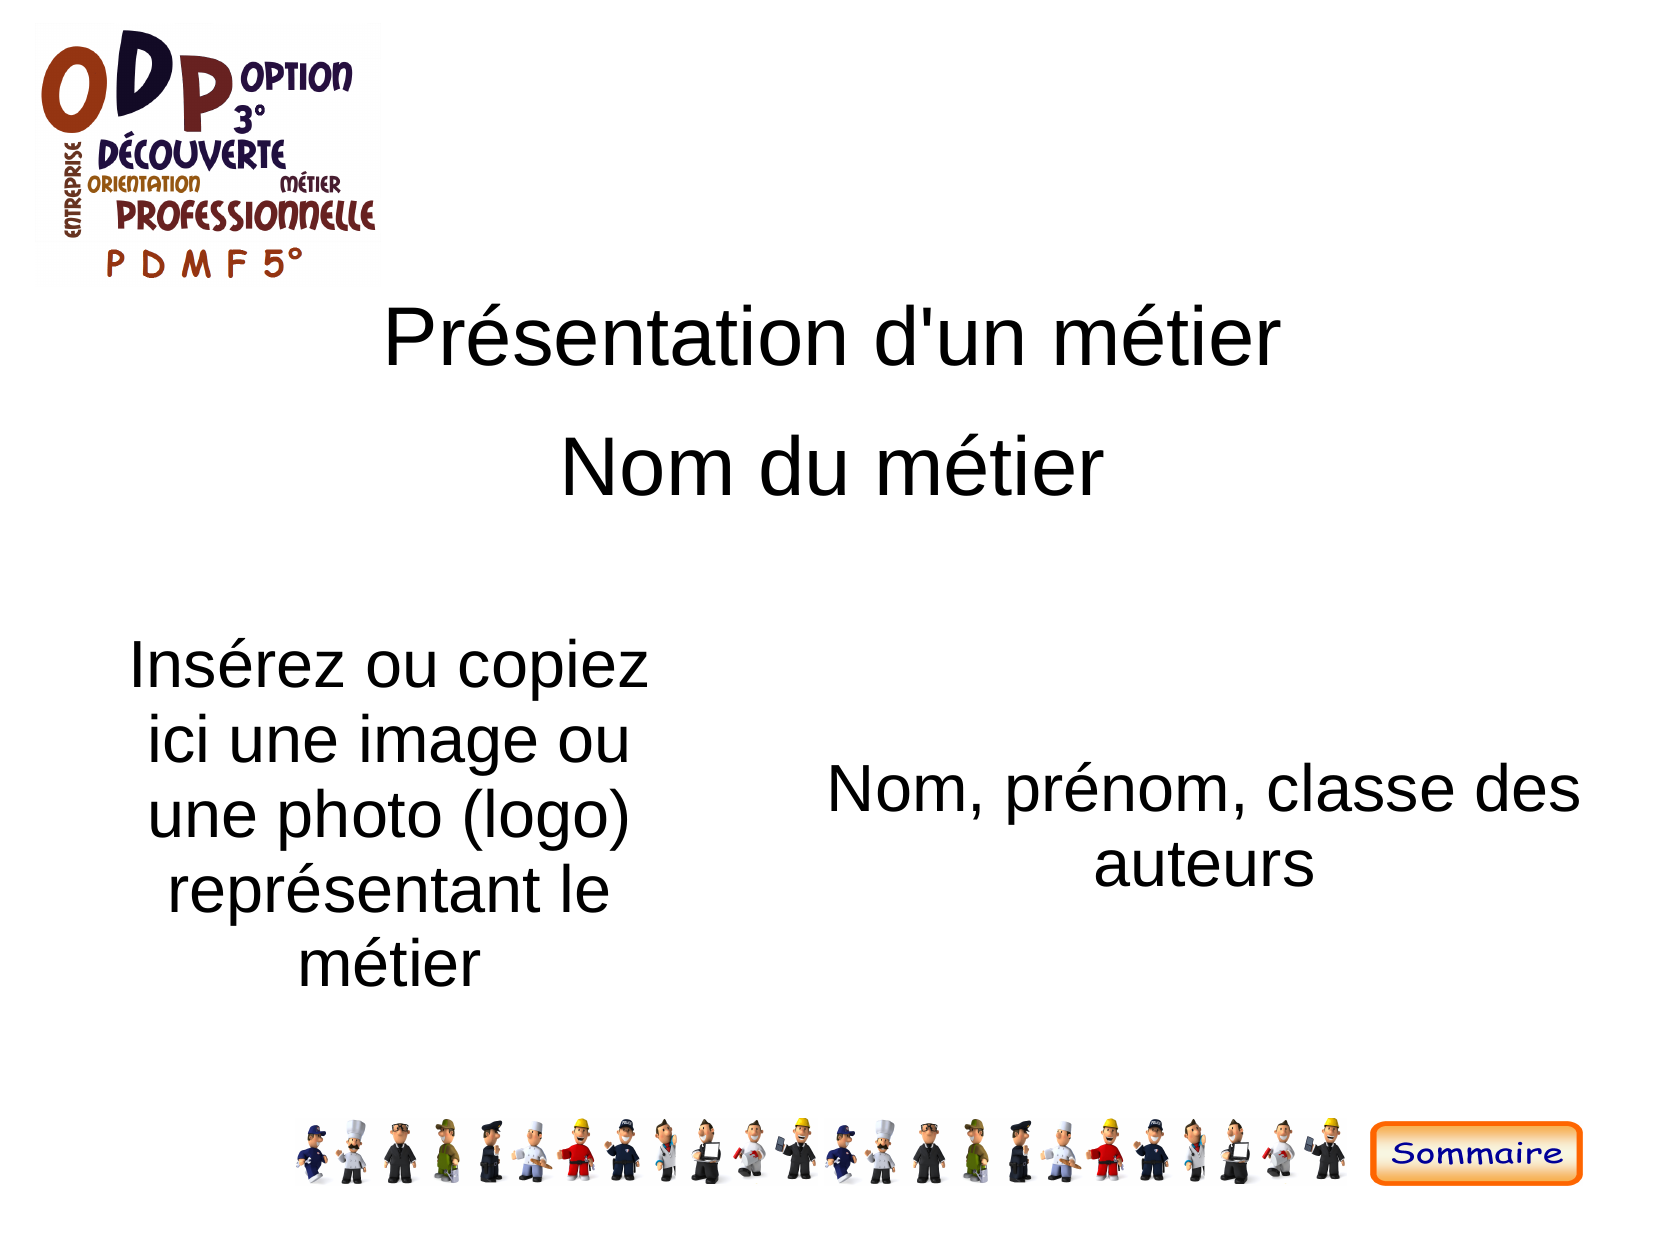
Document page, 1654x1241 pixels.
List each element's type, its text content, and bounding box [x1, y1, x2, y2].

text_box Insérez ou copiez ici une image ou une photo (logo) représentant le métier [94, 532, 686, 1109]
text_box Nom, prénom, classe des auteurs [814, 531, 1595, 1121]
picture [824, 1121, 1347, 1186]
picture [1370, 1121, 1583, 1186]
picture [35, 23, 381, 287]
subtitle Présentation d'un métier [82, 271, 1583, 401]
picture [295, 1118, 818, 1186]
text_box Nom du métier [82, 401, 1583, 532]
